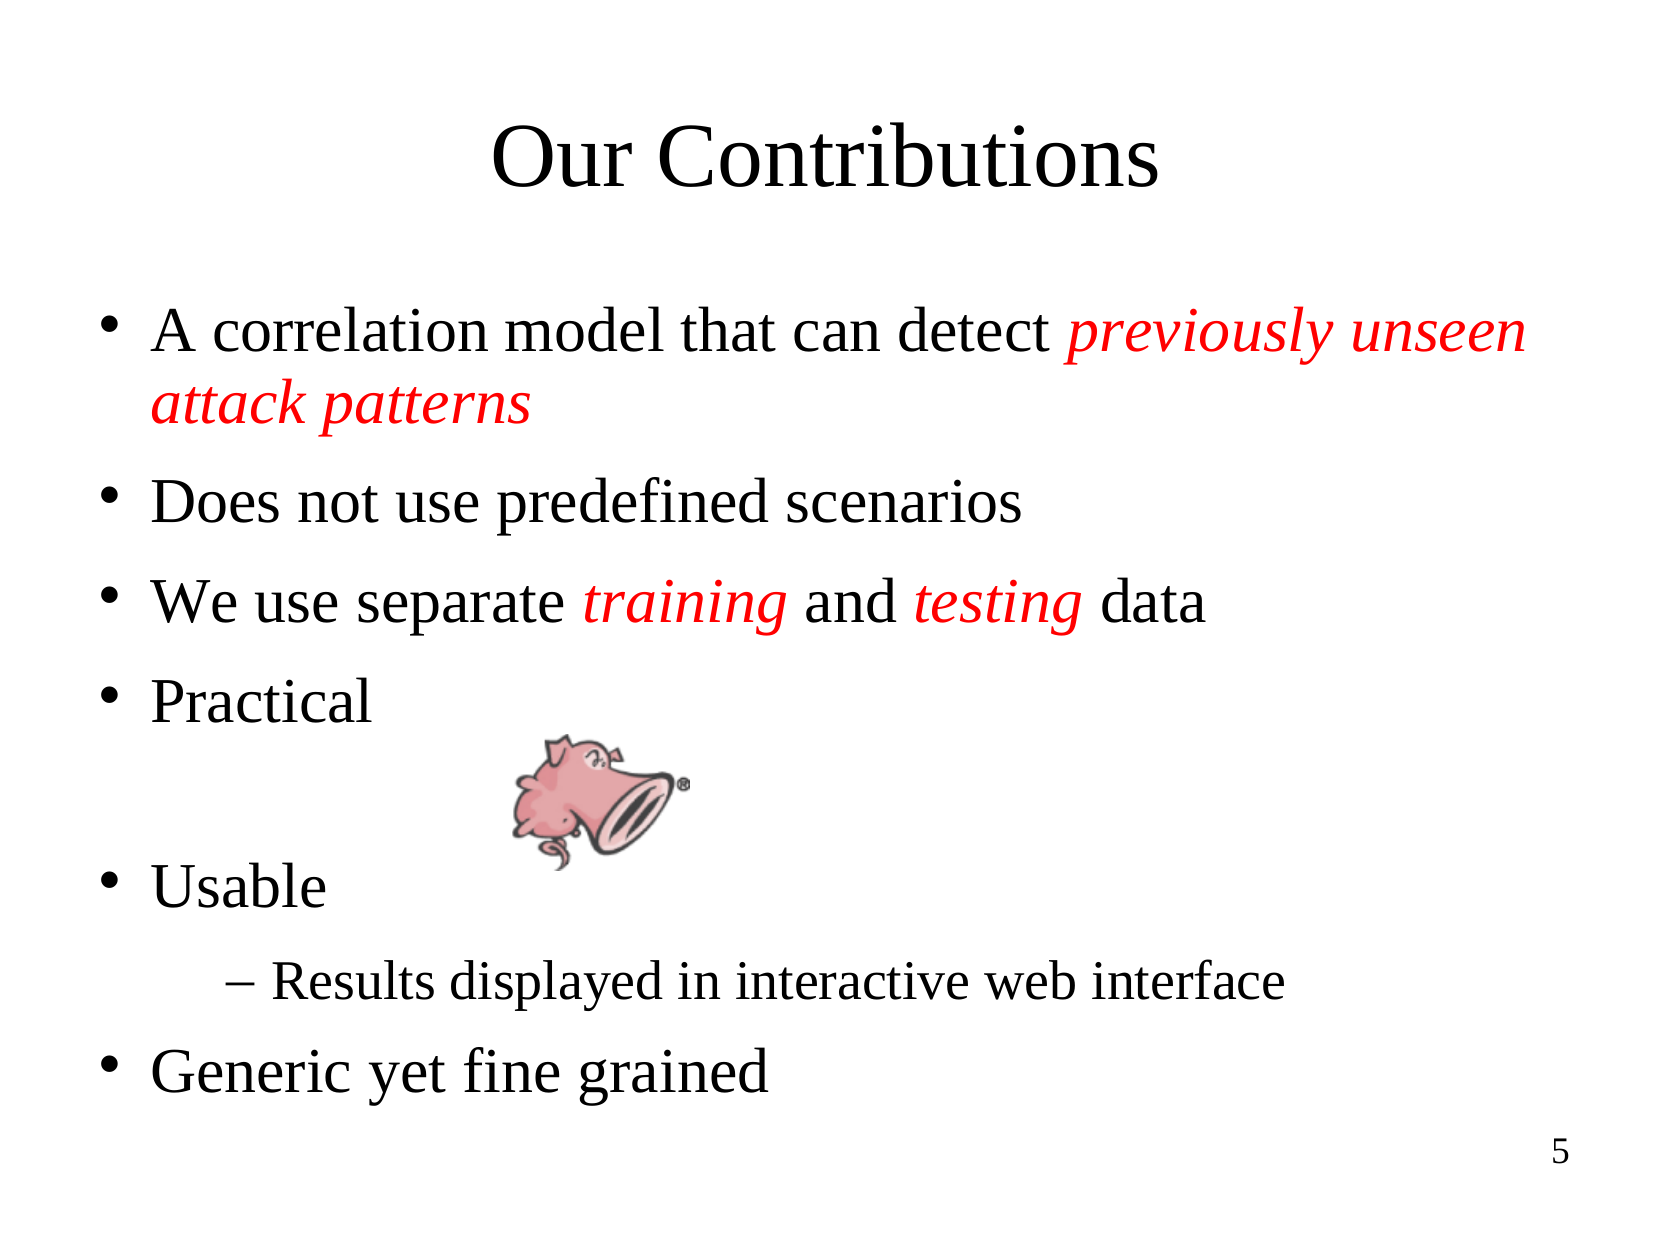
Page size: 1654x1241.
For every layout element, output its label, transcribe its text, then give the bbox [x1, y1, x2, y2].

title Our Contributions [82, 56, 1571, 249]
list A correlation model that can detect previously unseen attack patterns Does not use predefined scenarios We use separate training and testing data Practical Usable Results displayed in interactive web interface Generic yet fine grained [82, 290, 1571, 1109]
picture [512, 734, 690, 871]
